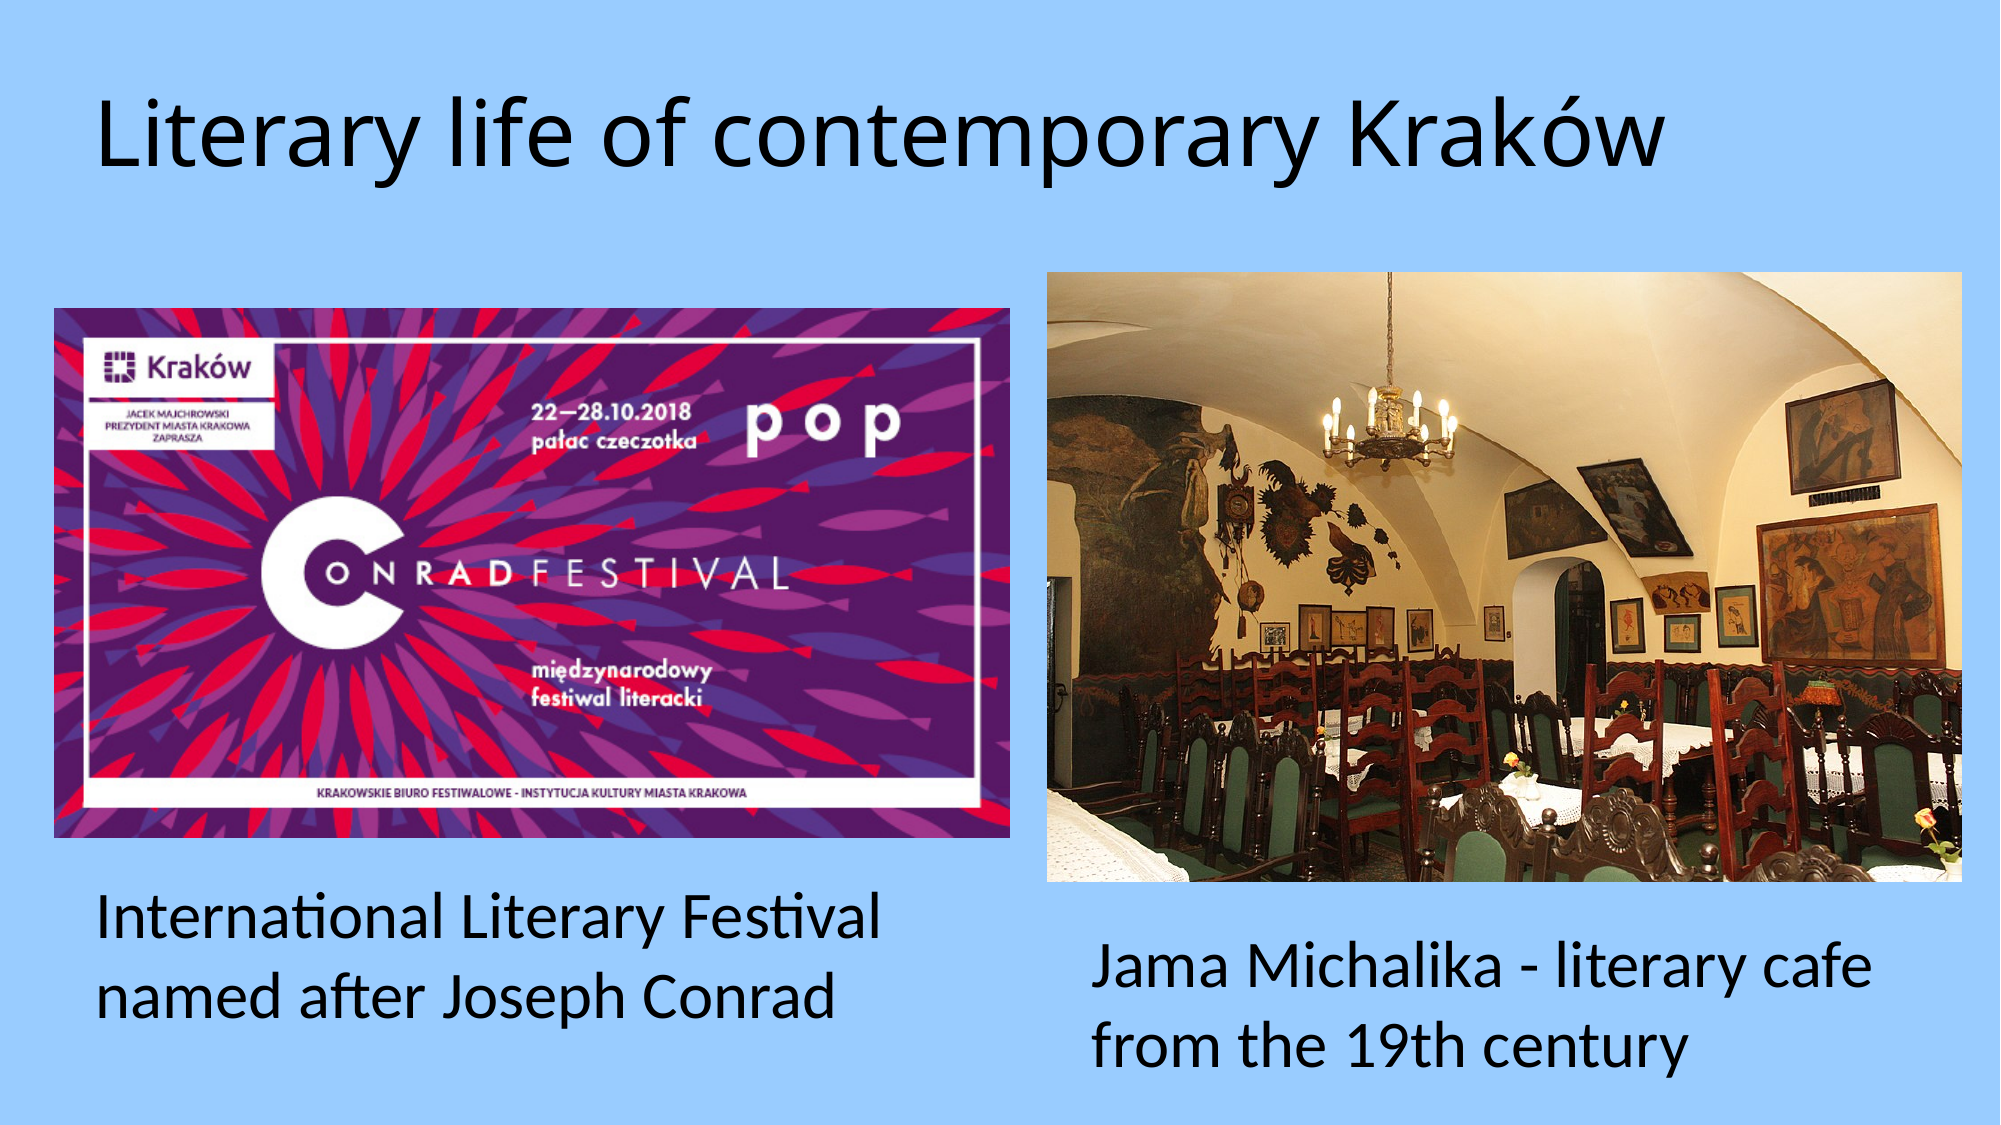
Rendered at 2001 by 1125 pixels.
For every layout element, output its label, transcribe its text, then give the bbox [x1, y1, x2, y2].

text_box Literary life of contemporary Kraków [78, 67, 1798, 194]
text_box Jama Michalika - literary cafe from the 19th century [1076, 913, 1897, 1091]
picture [1047, 272, 1962, 882]
text_box International Literary Festival named after Joseph Conrad [80, 864, 1024, 1041]
picture [54, 308, 1010, 838]
